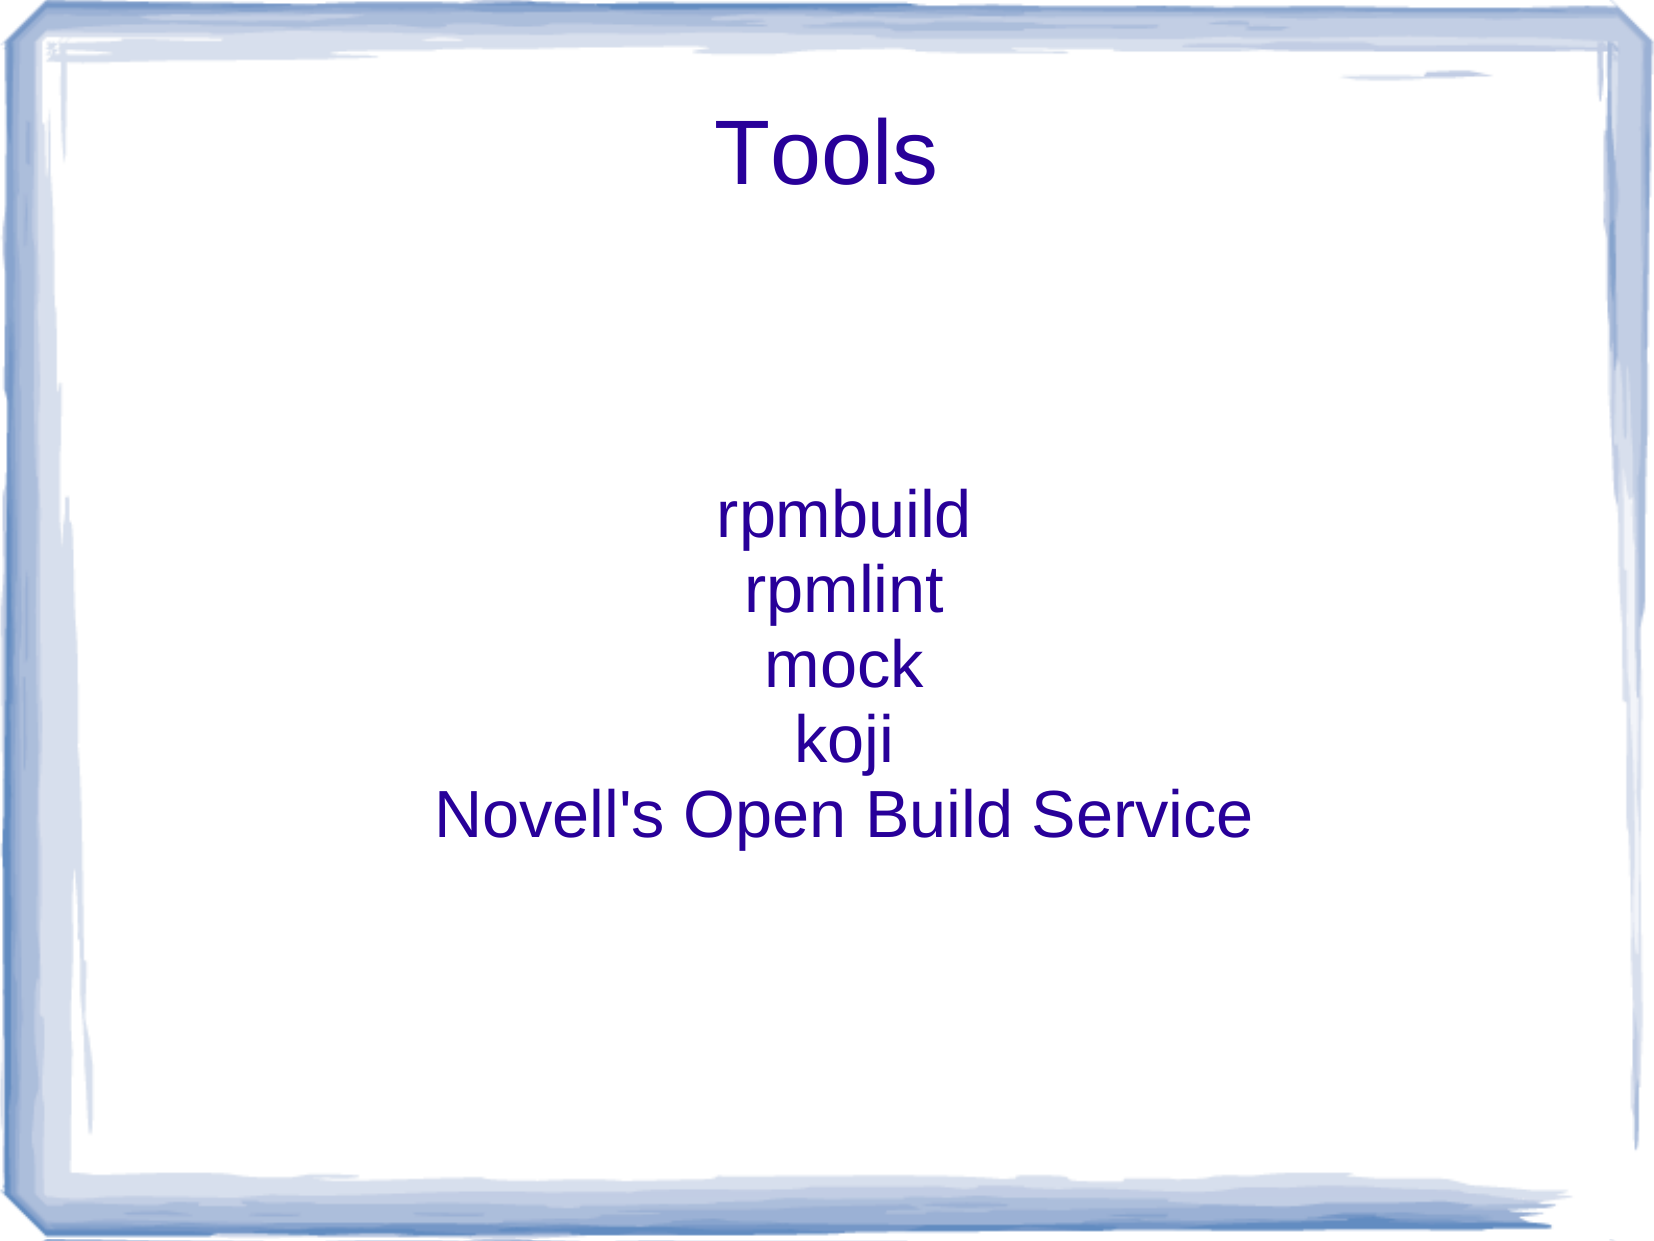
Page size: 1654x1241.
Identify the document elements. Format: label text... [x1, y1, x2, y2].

title Tools [82, 56, 1571, 250]
picture [0, 0, 1654, 1241]
subtitle rpmbuild rpmlint mock koji Novell's Open Build Service [118, 332, 1571, 997]
